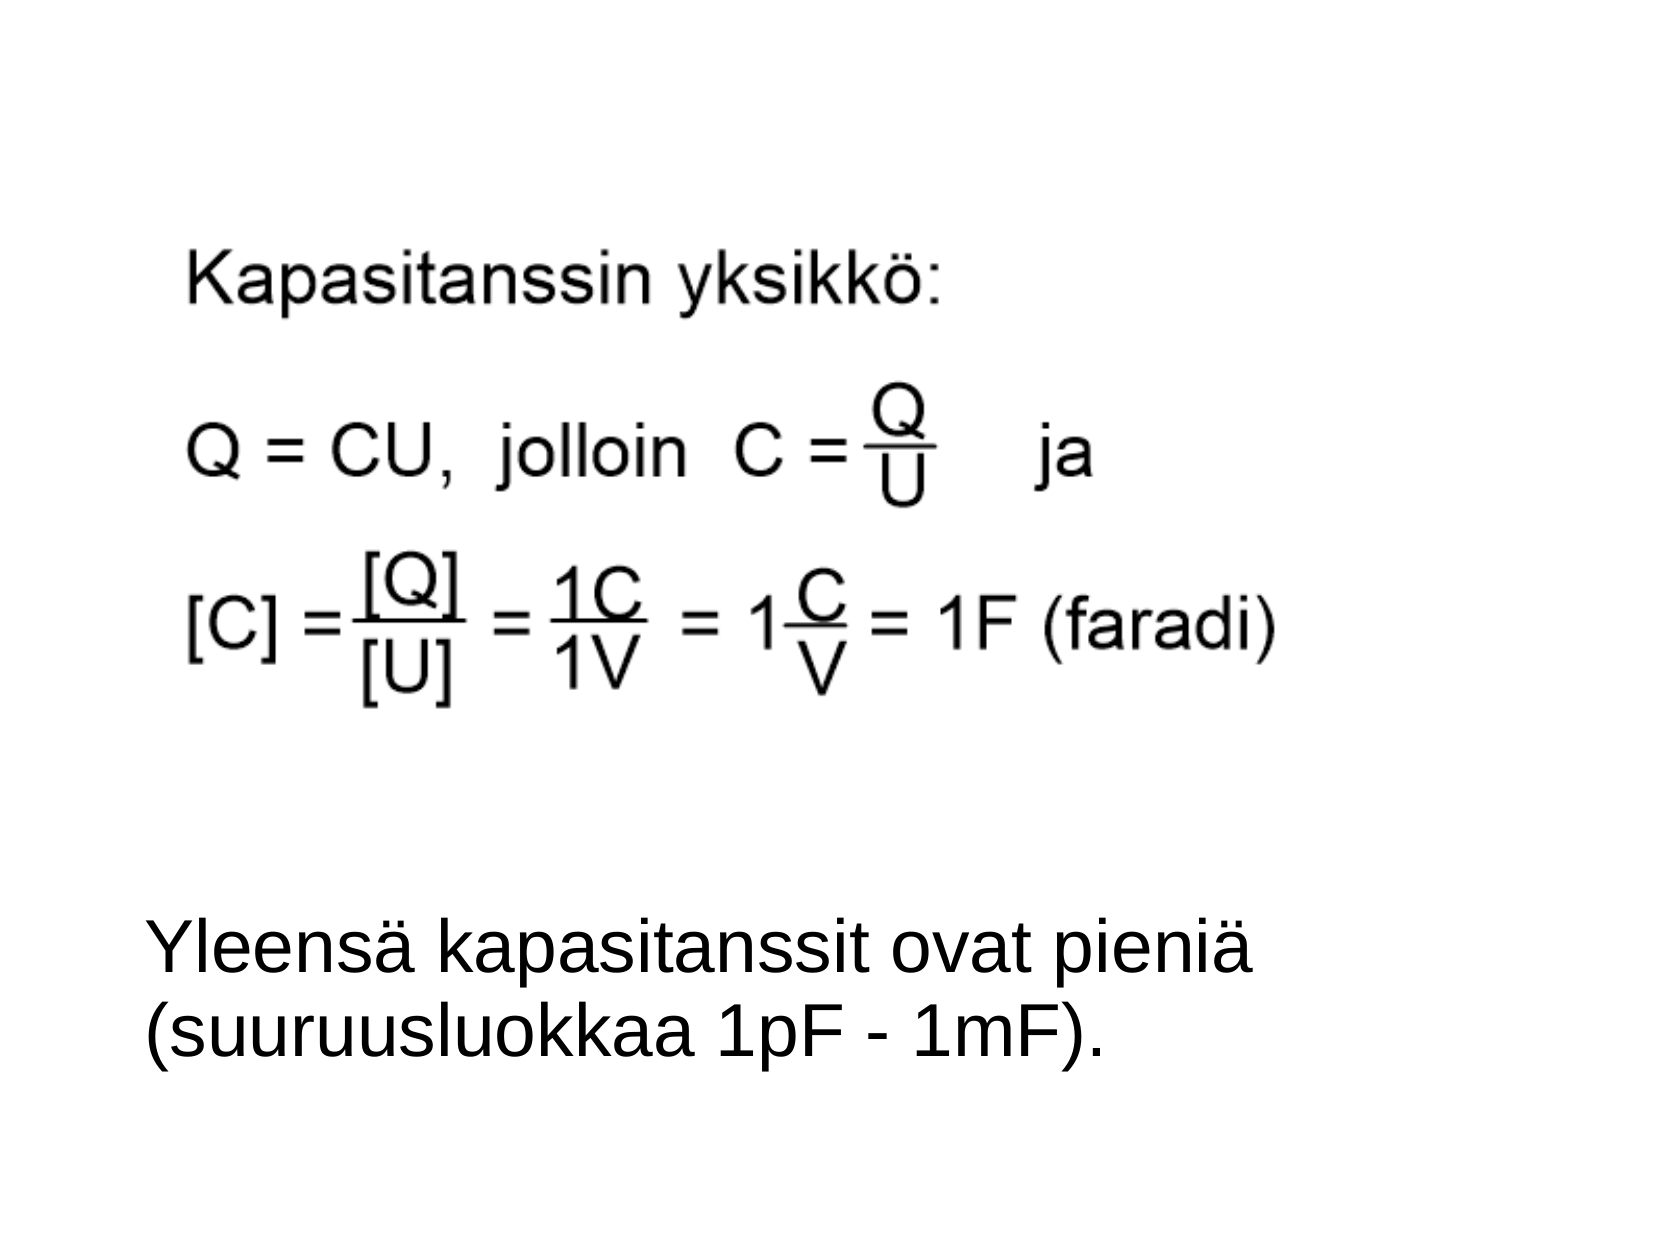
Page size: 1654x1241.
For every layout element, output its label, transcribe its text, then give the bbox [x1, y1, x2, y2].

picture [126, 141, 1406, 834]
text_box Yleensä kapasitanssit ovat pieniä (suuruusluokkaa 1pF - 1mF). [129, 898, 1374, 1087]
